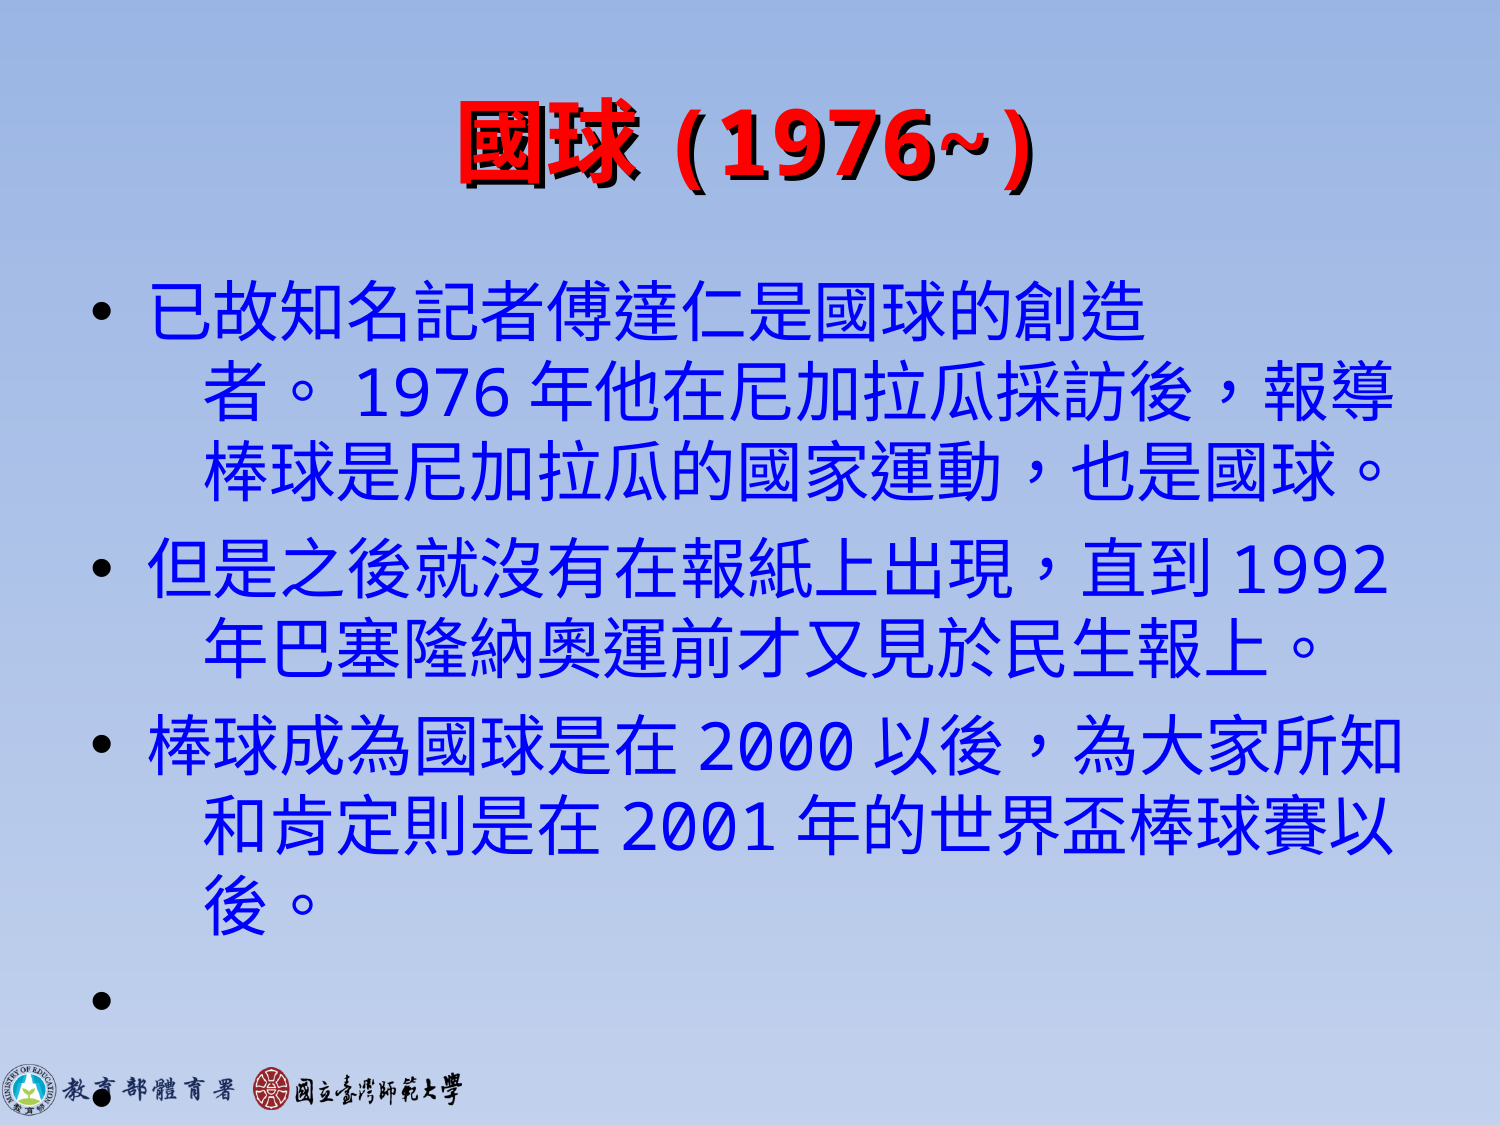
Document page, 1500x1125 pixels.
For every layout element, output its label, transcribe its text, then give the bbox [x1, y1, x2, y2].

list 已故知名記者傅達仁是國球的創造者。1976年他在尼加拉瓜採訪後，報導棒球是尼加拉瓜的國家運動，也是國球。 但是之後就沒有在報紙上出現，直到1992年巴塞隆納奧運前才又見於民生報上。 棒球成為國球是在2000以後，為大家所知和肯定則是在2001年的世界盃棒球賽以後。 [75, 262, 1426, 1005]
title 國球(1976~) [75, 45, 1426, 233]
